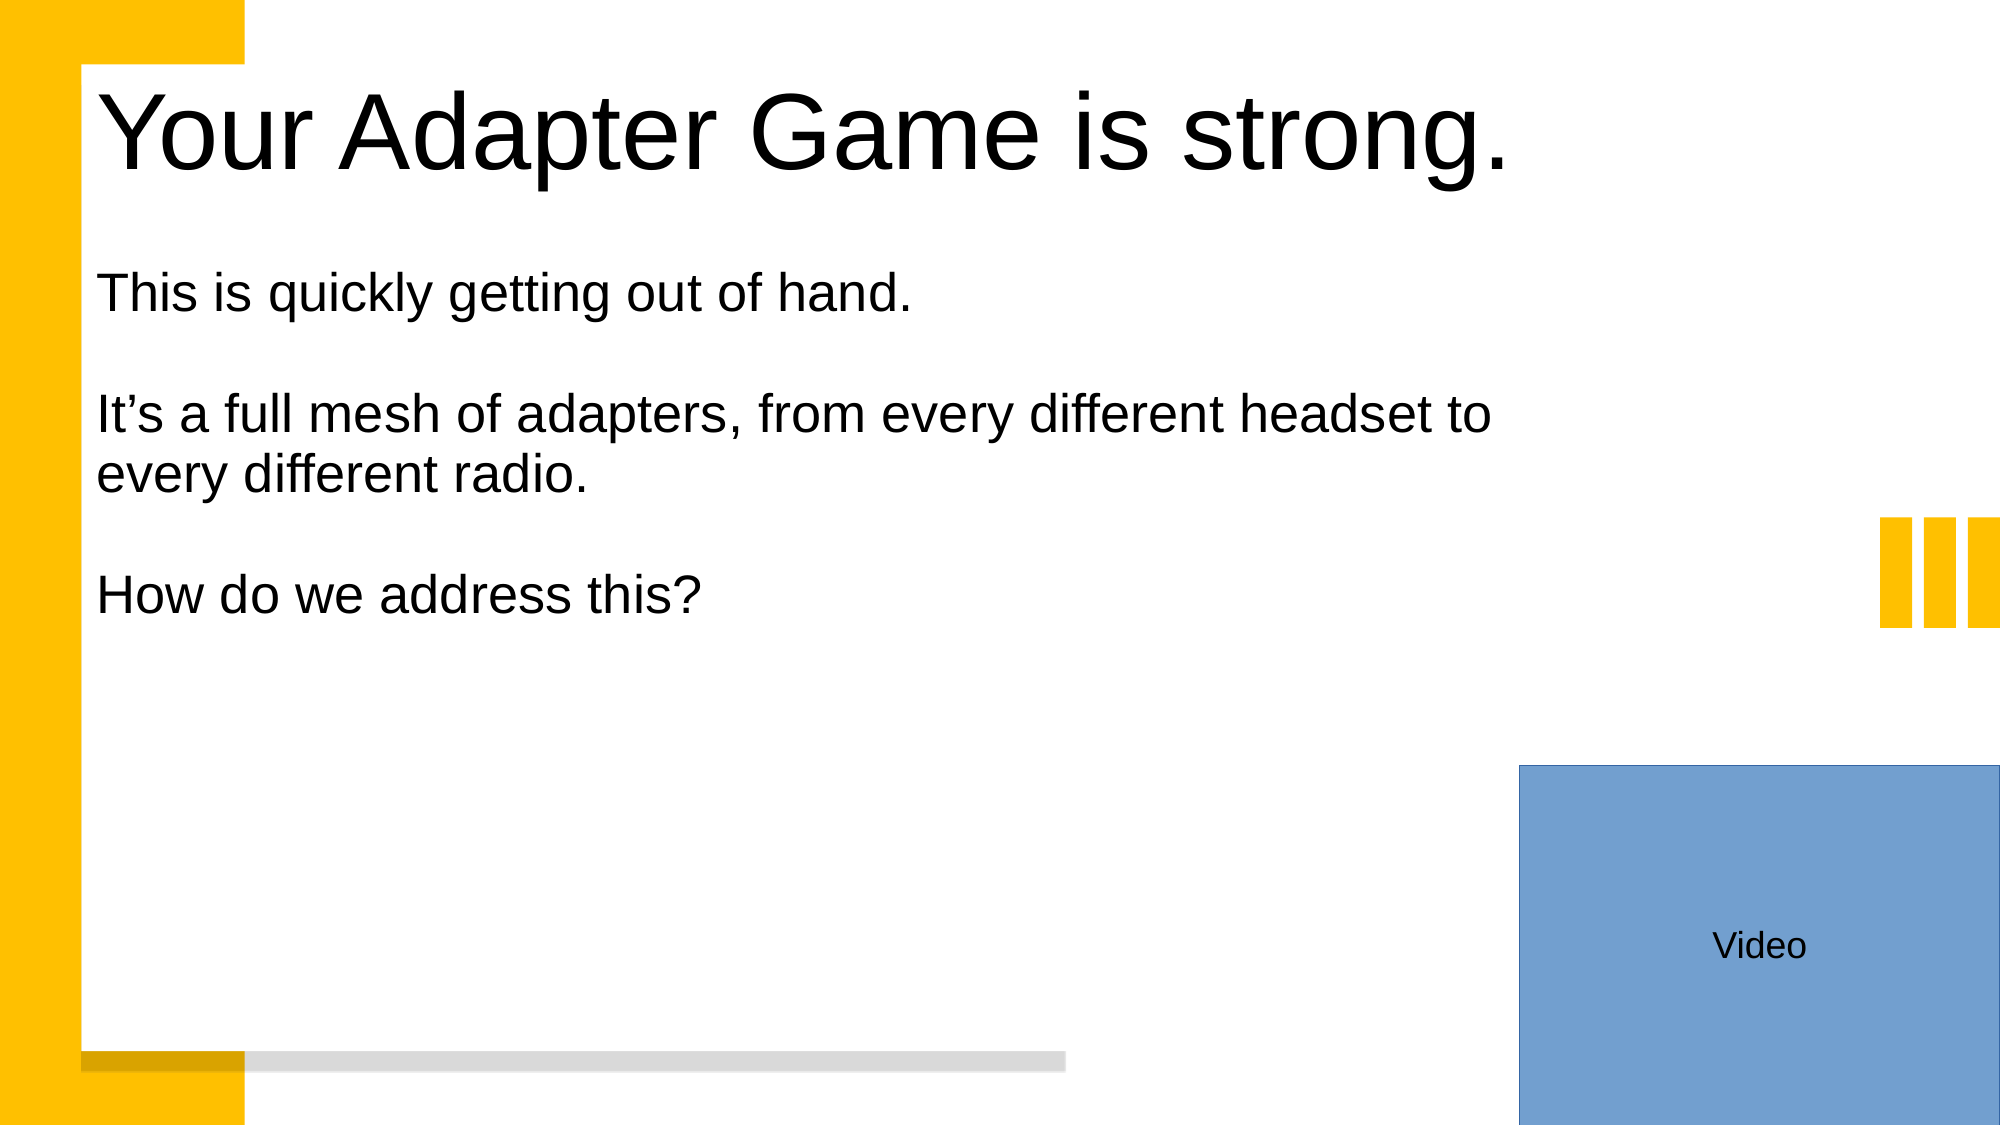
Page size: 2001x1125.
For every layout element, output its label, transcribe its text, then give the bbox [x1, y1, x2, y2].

text_box [0, 0, 2000, 1125]
text_box This is quickly getting out of hand. It’s a full mesh of adapters, from every different headset to every different radio. How do we address this? [81, 254, 1516, 1036]
text_box Video [1519, 765, 2000, 1125]
text_box Your Adapter Game is strong. [81, 64, 1921, 201]
